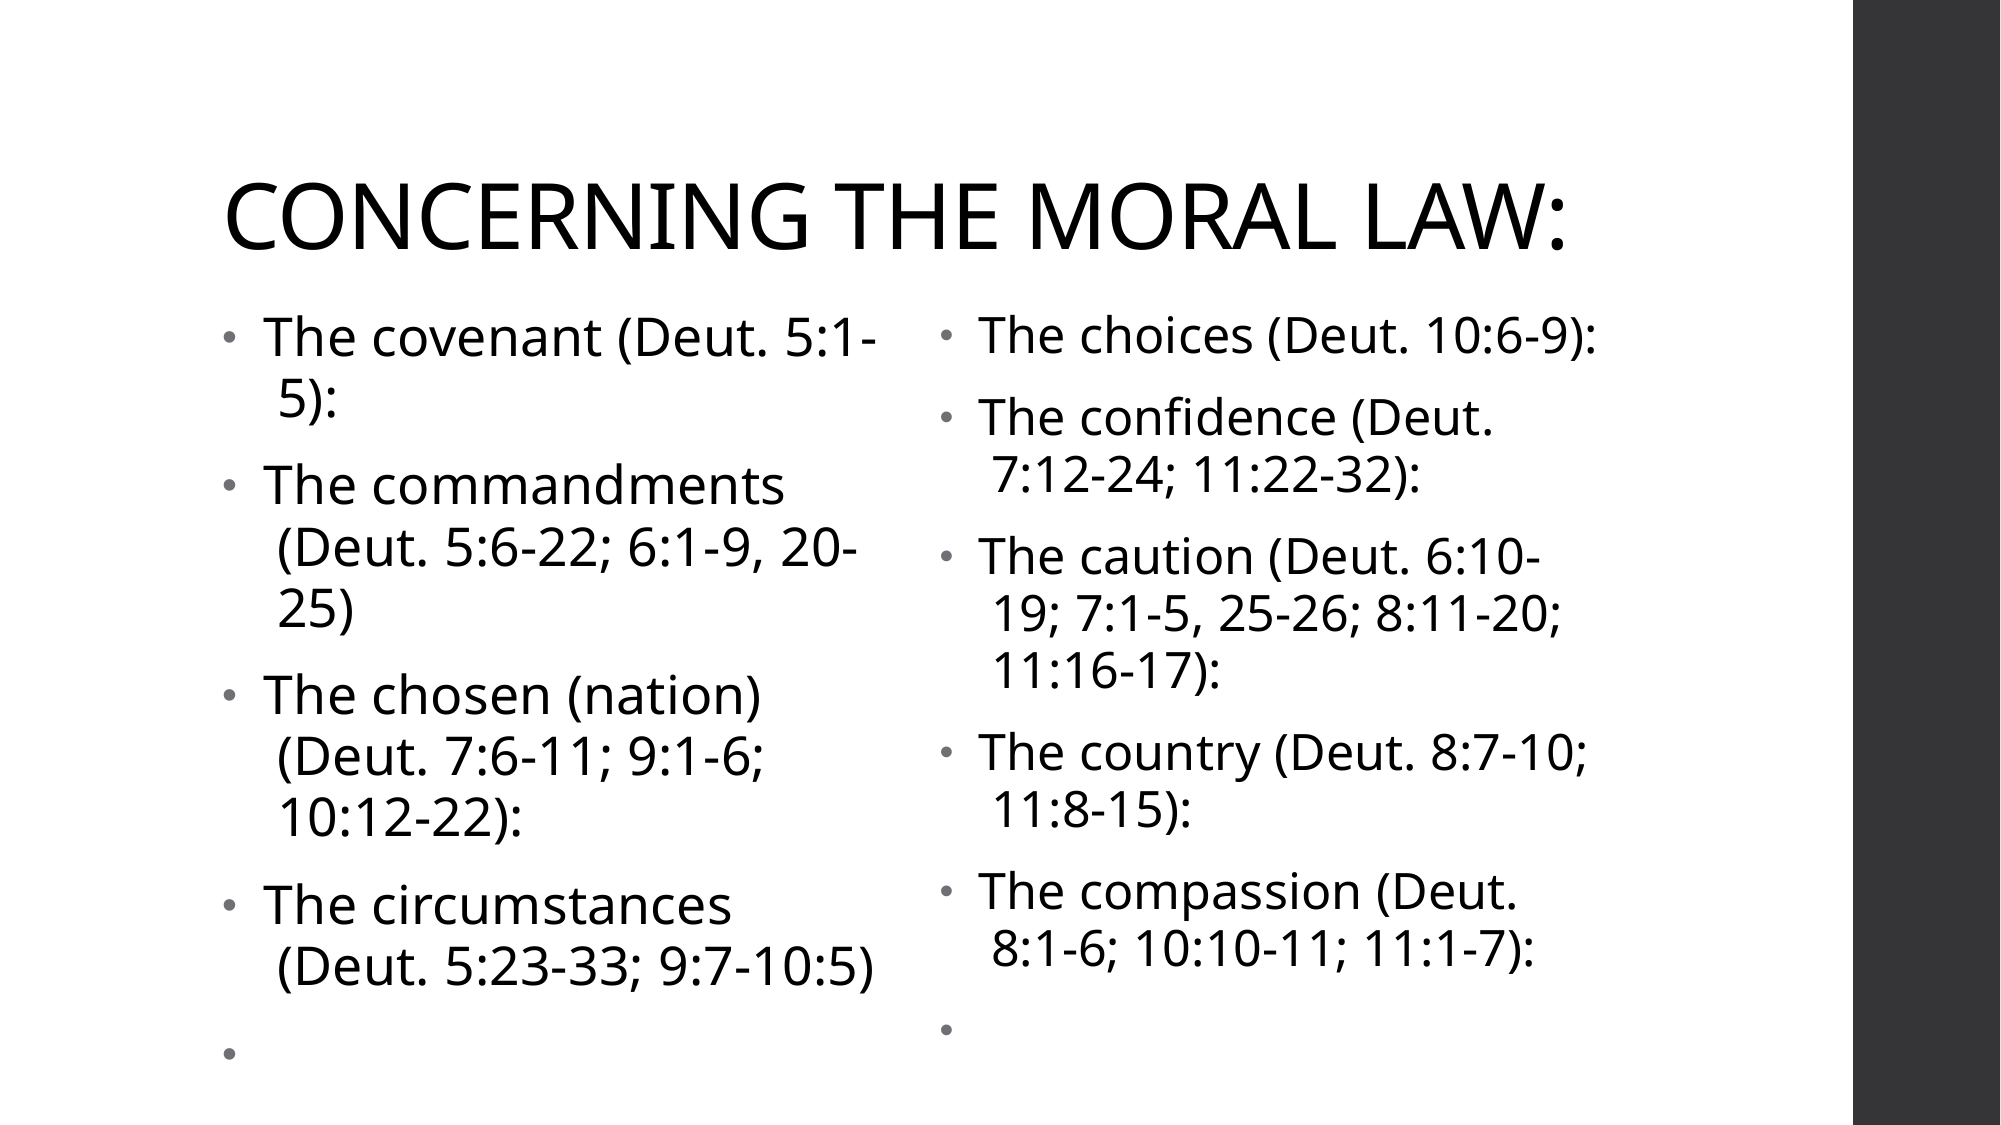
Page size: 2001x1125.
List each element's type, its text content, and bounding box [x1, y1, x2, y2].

title CONCERNING THE MORAL LAW: [206, 60, 1797, 278]
list The covenant (Deut. 5:1-5): The commandments (Deut. 5:6-22; 6:1-9, 20-25) The chosen (nation) (Deut. 7:6-11; 9:1-6; 10:12-22): The circumstances (Deut. 5:23-33; 9:7-10:5) [207, 299, 900, 1014]
list The choices (Deut. 10:6-9): The confidence (Deut. 7:12-24; 11:22-32): The caution (Deut. 6:10-19; 7:1-5, 25-26; 8:11-20; 11:16-17): The country (Deut. 8:7-10; 11:8-15): The compassion (Deut. 8:1-6; 10:10-11; 11:1-7): [924, 299, 1617, 1014]
